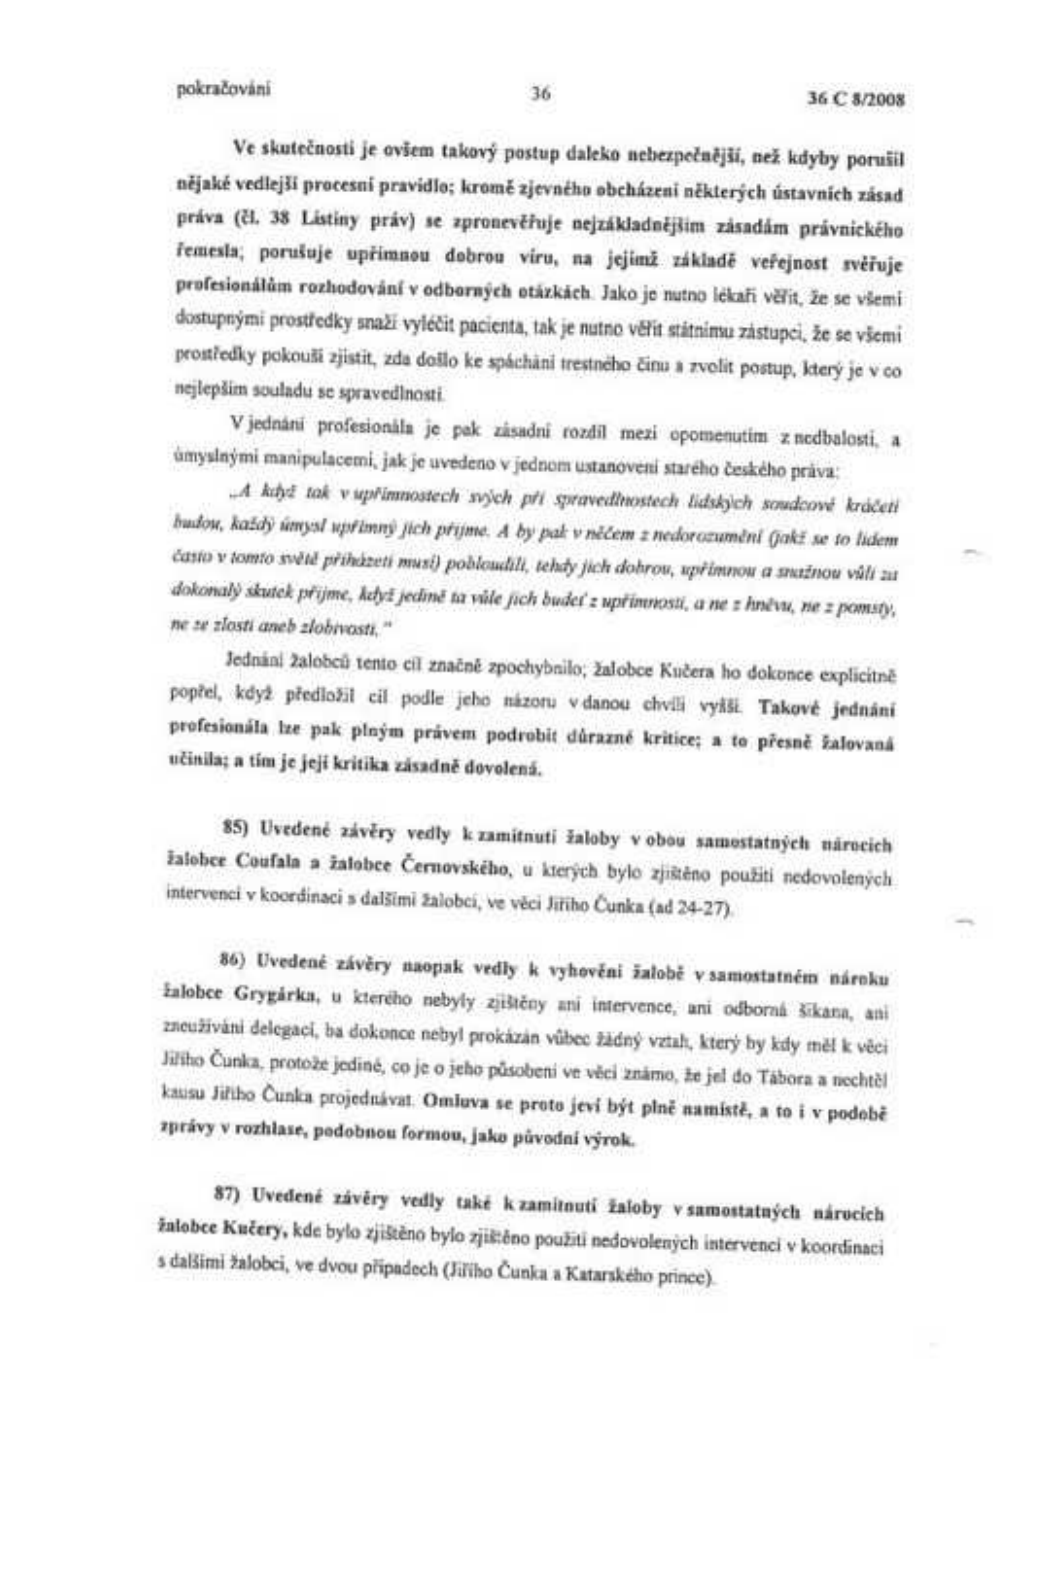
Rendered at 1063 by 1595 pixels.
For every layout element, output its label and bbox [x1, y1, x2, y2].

picture [59, 52, 1004, 1388]
